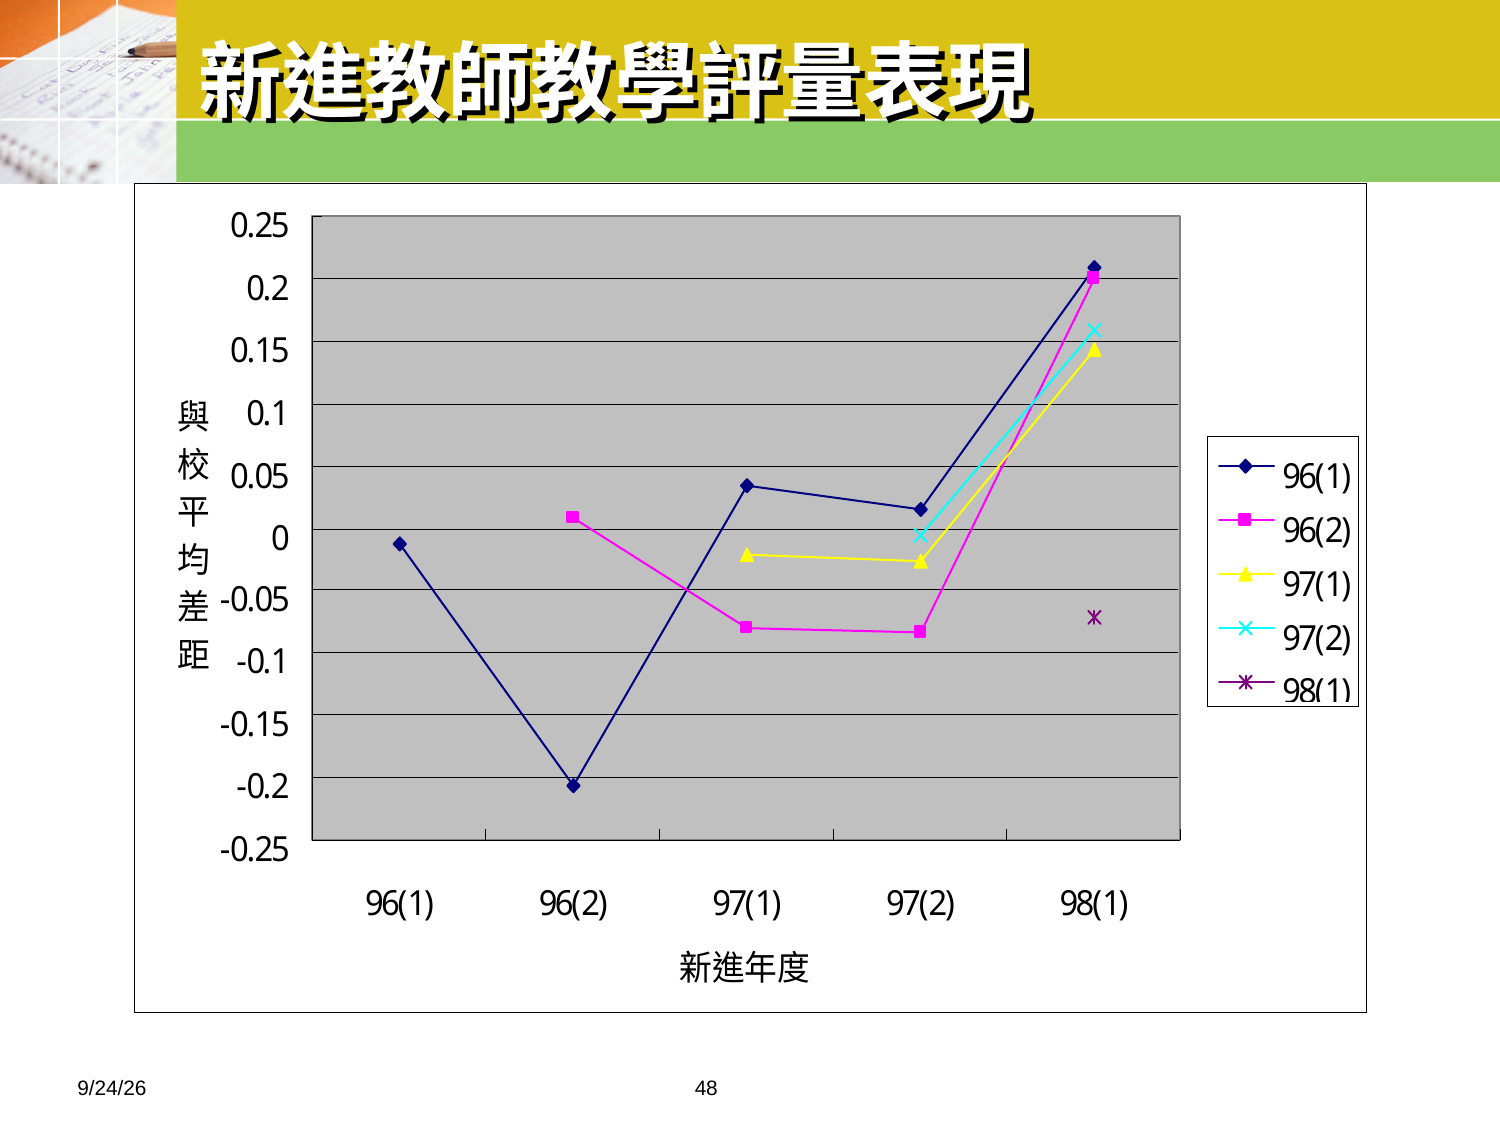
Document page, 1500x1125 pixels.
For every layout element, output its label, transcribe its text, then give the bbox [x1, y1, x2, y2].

text_box [62, 1067, 376, 1111]
text_box [637, 1067, 775, 1111]
chart [123, 172, 1379, 1024]
title 新進教師教學評量表現 [183, 21, 1436, 114]
